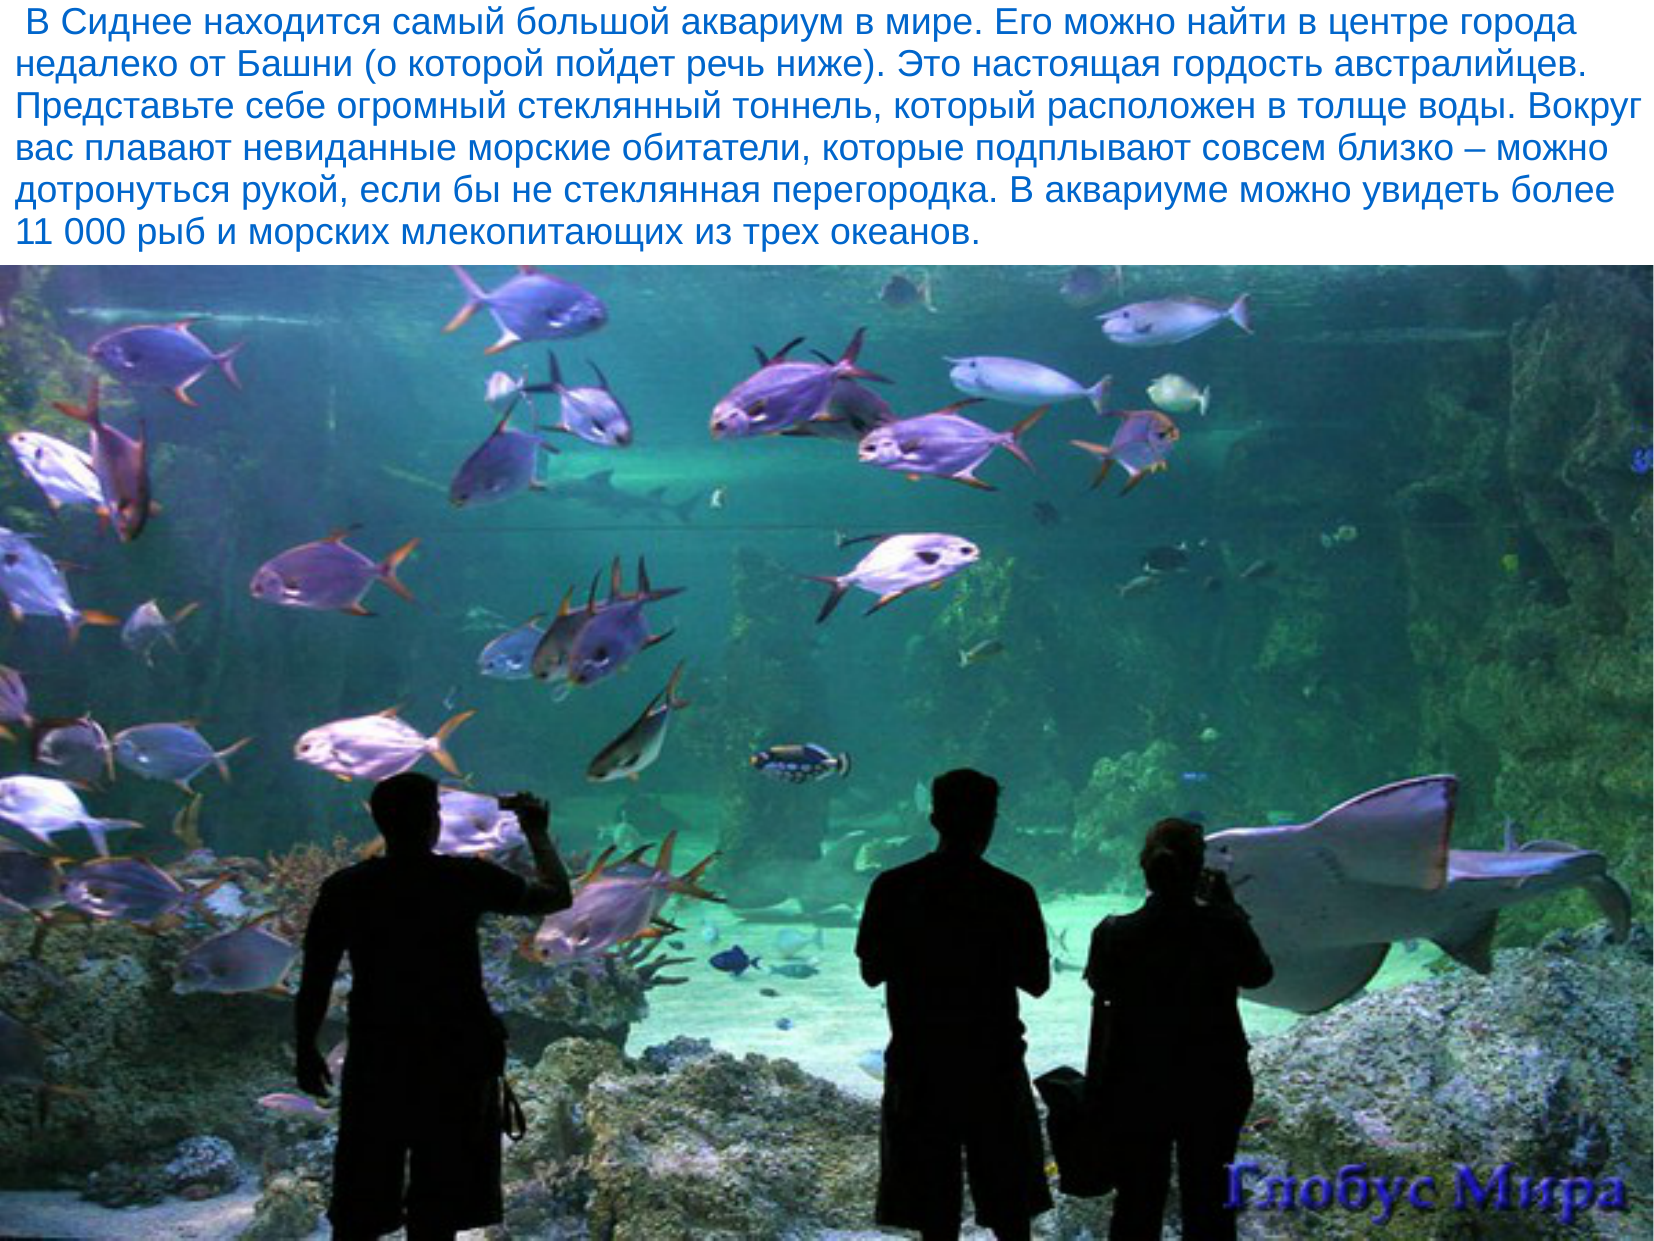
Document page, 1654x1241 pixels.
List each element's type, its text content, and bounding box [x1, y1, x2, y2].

picture [0, 265, 1654, 1241]
text_box В Сиднее находится самый большой аквариум в мире. Его можно найти в центре города недалеко от Башни (о которой пойдет речь ниже). Это настоящая гордость австралийцев. Представьте себе огромный стеклянный тоннель, который расположен в толще воды. Вокруг вас плавают невиданные морские обитатели, которые подплывают совсем близко – можно дотронуться рукой, если бы не стеклянная перегородка. В аквариуме можно увидеть более 11 000 рыб и морских млекопитающих из трех океанов. [0, 0, 1654, 265]
